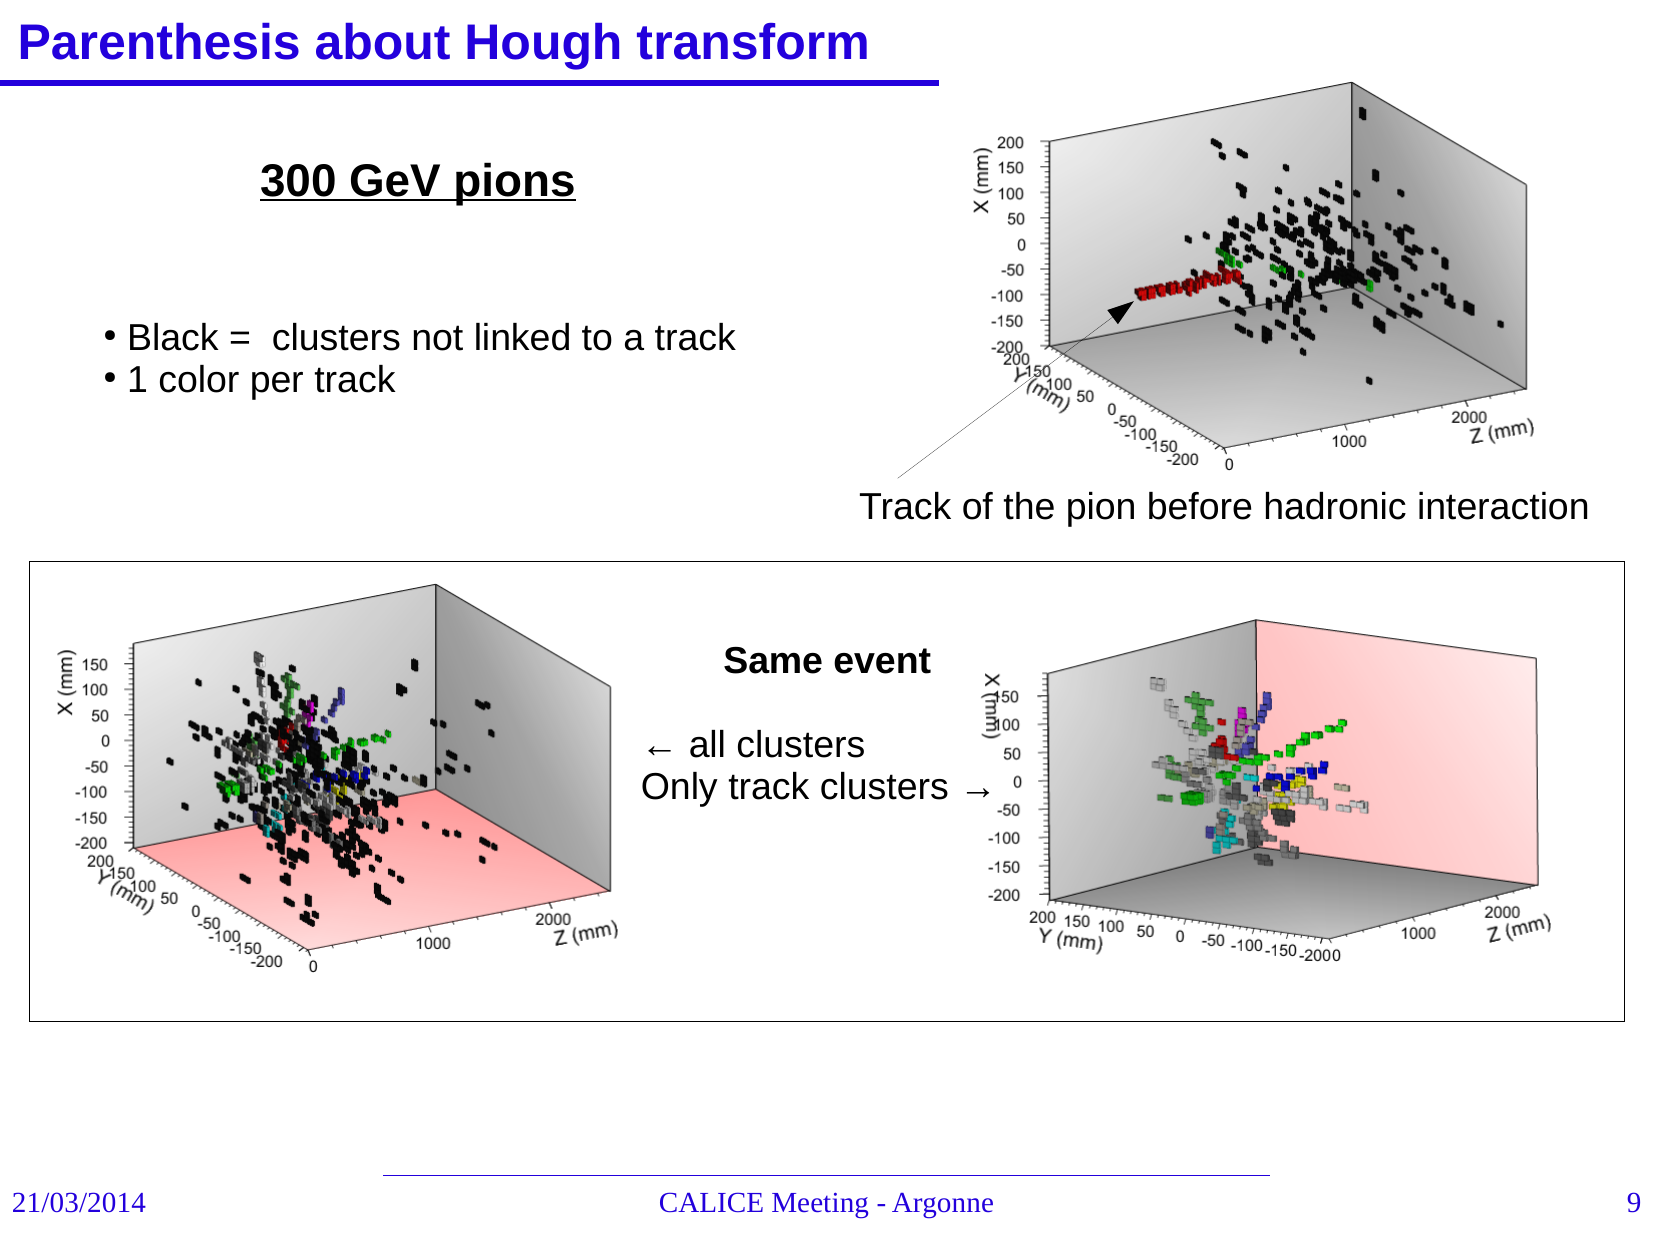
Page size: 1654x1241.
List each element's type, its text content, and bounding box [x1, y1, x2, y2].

text_box 300 GeV pions [245, 147, 591, 214]
text_box Track of the pion before hadronic interaction [844, 478, 1630, 536]
text_box Black = clusters not linked to a track 1 color per track [88, 308, 752, 408]
picture [944, 562, 1624, 1016]
picture [944, 543, 1642, 1016]
picture [939, 29, 1637, 502]
picture [30, 562, 721, 1004]
title Parenthesis about Hough transform [17, 8, 1625, 77]
picture [23, 531, 721, 1004]
text_box Same event ← all clusters Only track clusters → [625, 631, 1040, 857]
